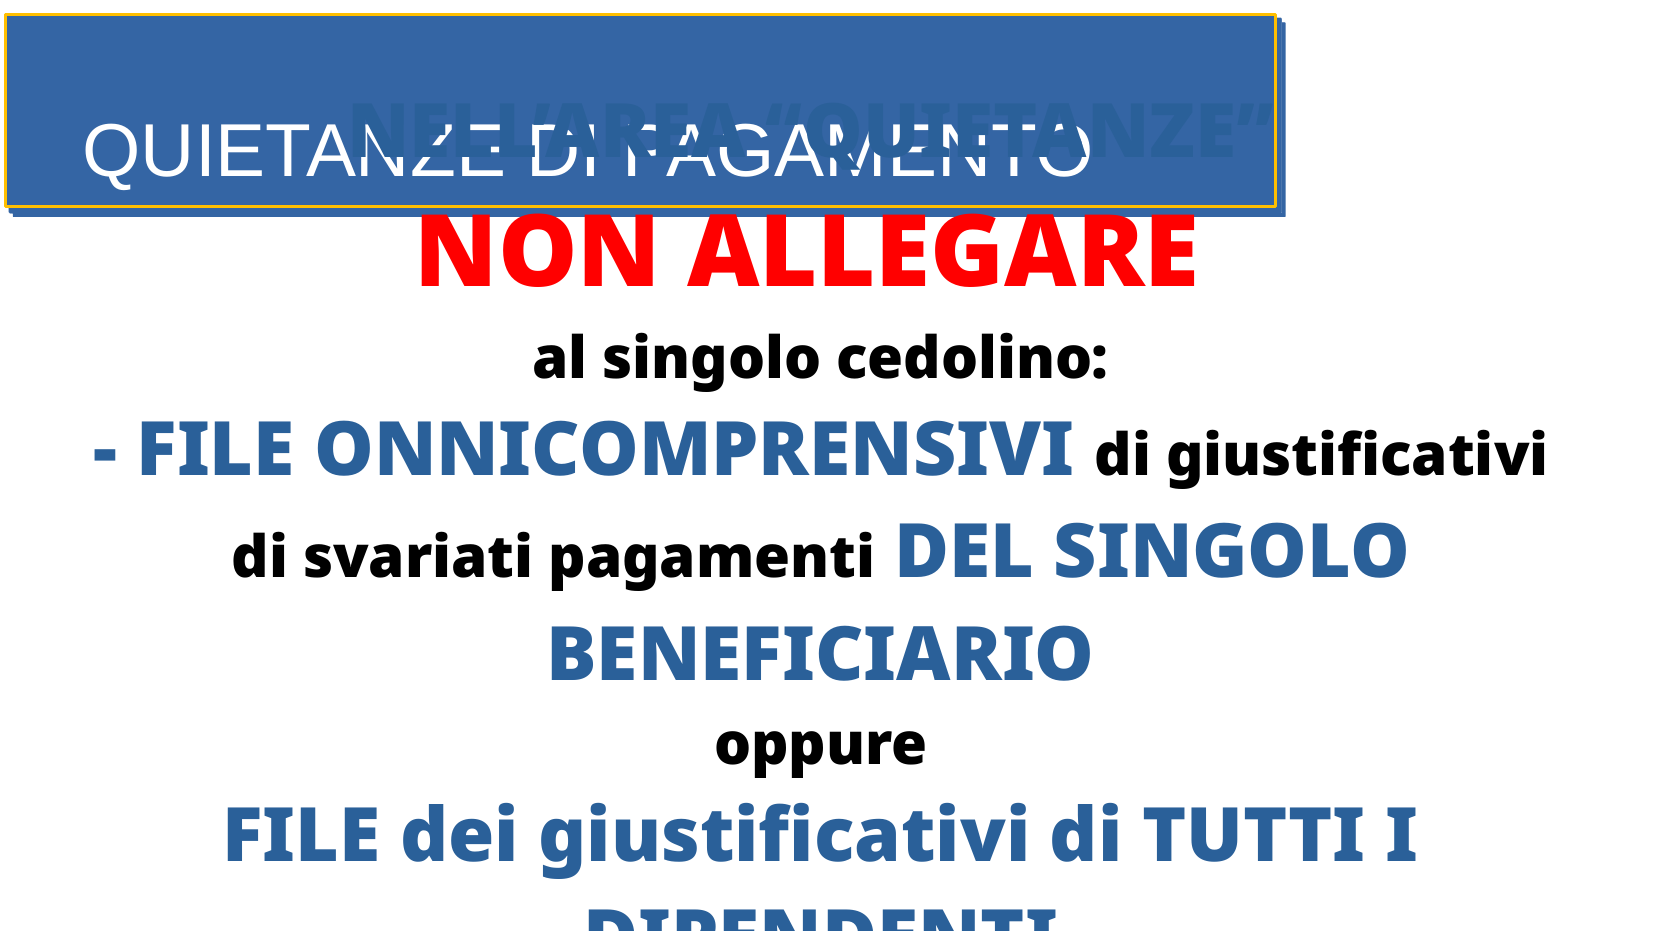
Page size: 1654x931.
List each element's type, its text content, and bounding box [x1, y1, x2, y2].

subtitle NELL’AREA “QUIETANZE” NON ALLEGARE al singolo cedolino: - FILE ONNICOMPRENSIVI di giustificativi di svariati pagamenti DEL SINGOLO BENEFICIARIO oppure FILE dei giustificativi di TUTTI I DIPENDENTI [82, 161, 1560, 902]
title QUIETANZE DI PAGAMENTO [82, 35, 1235, 161]
title QUIETANZE DI PAGAMENTO [822, 115, 844, 146]
